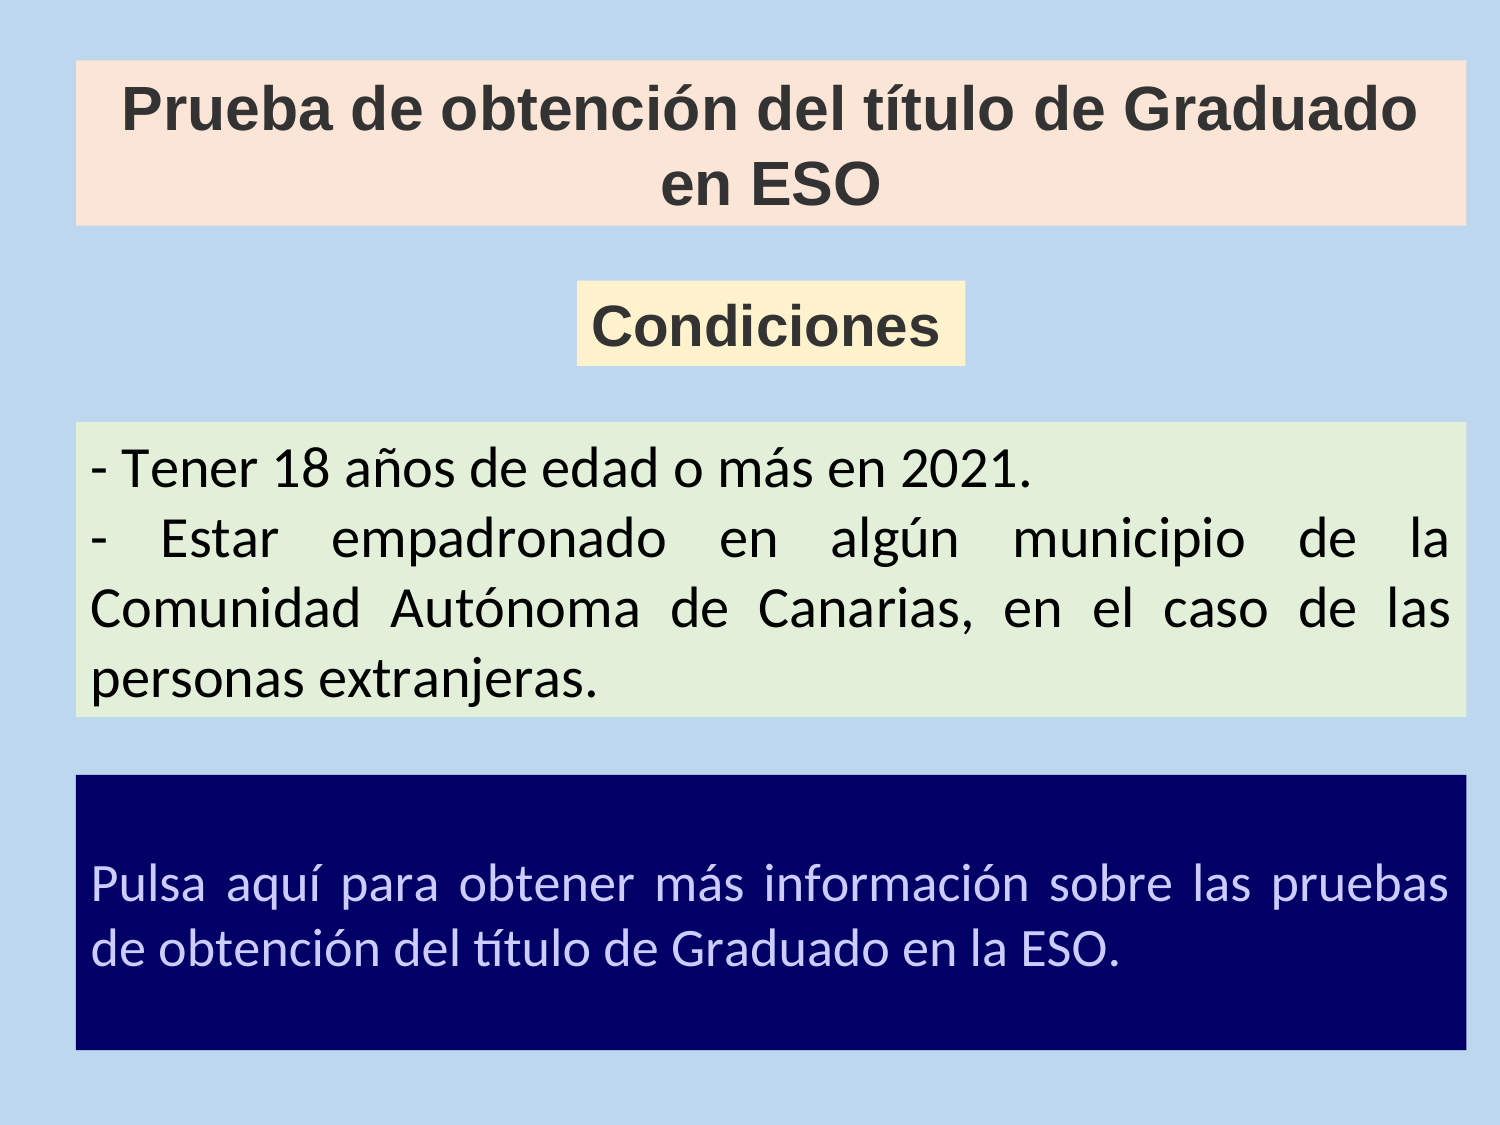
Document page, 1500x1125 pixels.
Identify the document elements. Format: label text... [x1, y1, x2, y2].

text_box Condiciones [576, 280, 966, 367]
text_box Pulsa aquí para obtener más información sobre las pruebas de obtención del título de Graduado en la ESO. [75, 774, 1467, 1051]
text_box - Tener 18 años de edad o más en 2021. - Estar empadronado en algún municipio de la Comunidad Autónoma de Canarias, en el caso de las personas extranjeras. [75, 421, 1467, 718]
text_box Prueba de obtención del título de Graduado en ESO [75, 60, 1467, 226]
